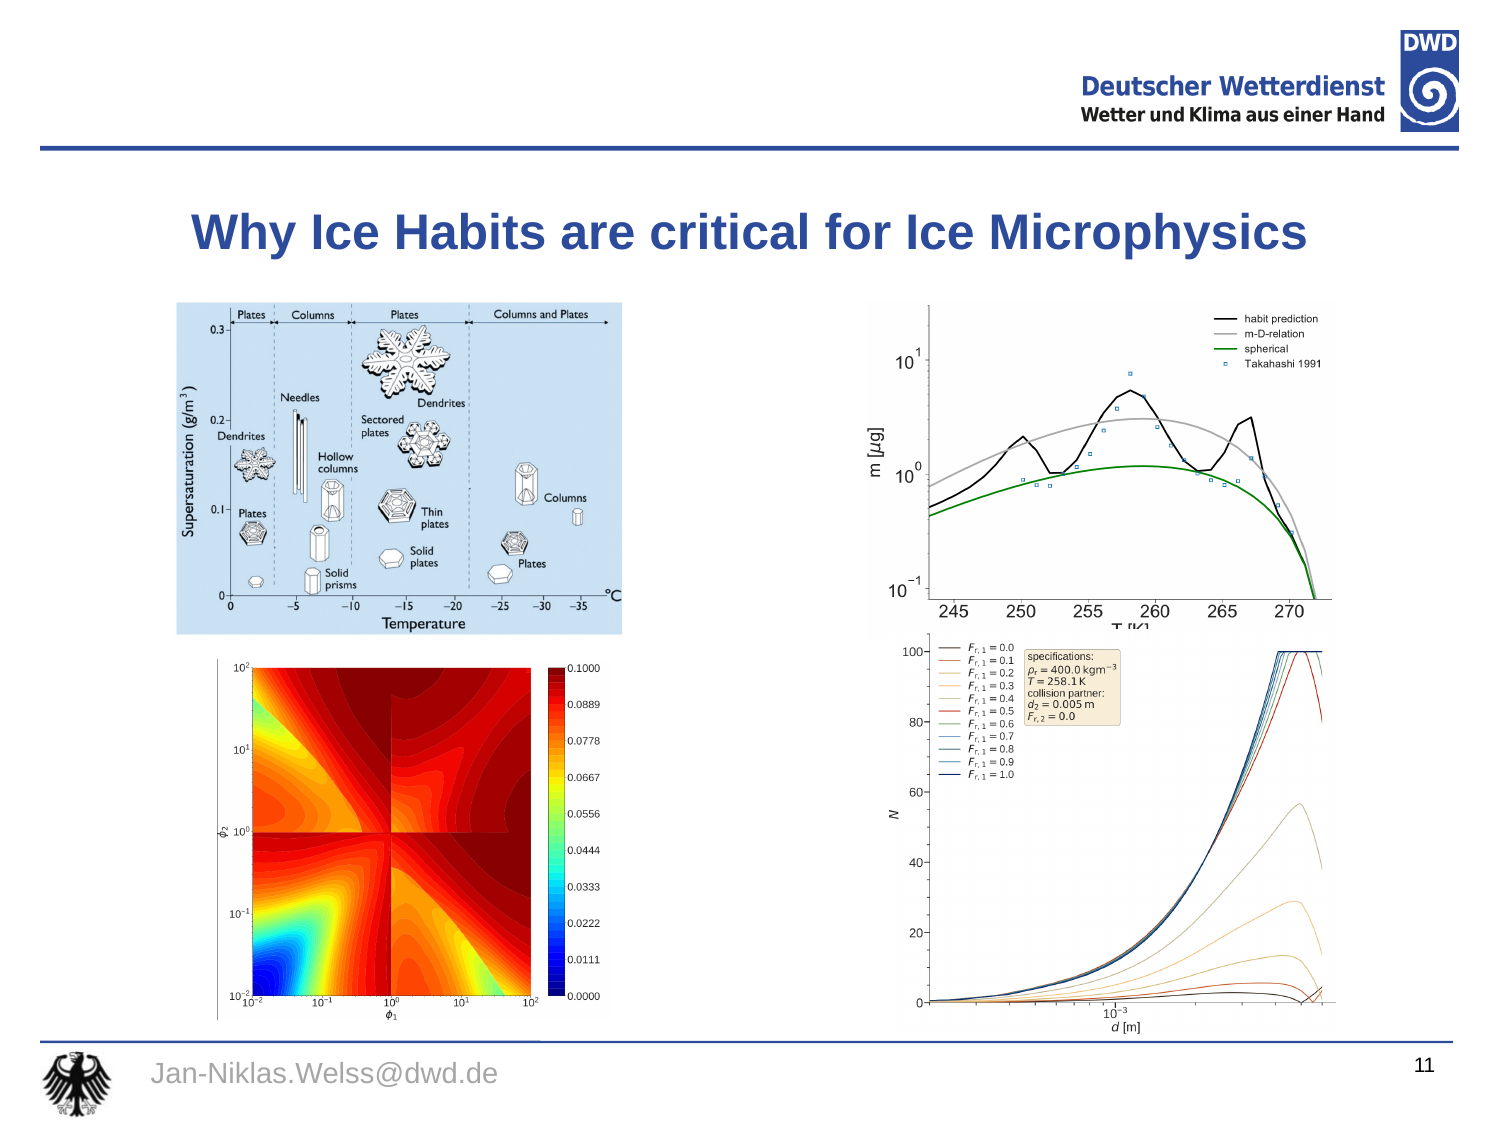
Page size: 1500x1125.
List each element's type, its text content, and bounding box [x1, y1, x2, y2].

picture [1081, 30, 1459, 132]
text_box 11 [1358, 1046, 1436, 1083]
picture [866, 301, 1336, 1034]
picture [217, 659, 610, 1021]
title Why Ice Habits are critical for Ice Microphysics [64, 196, 1436, 268]
picture [172, 301, 626, 640]
picture [40, 1050, 114, 1119]
